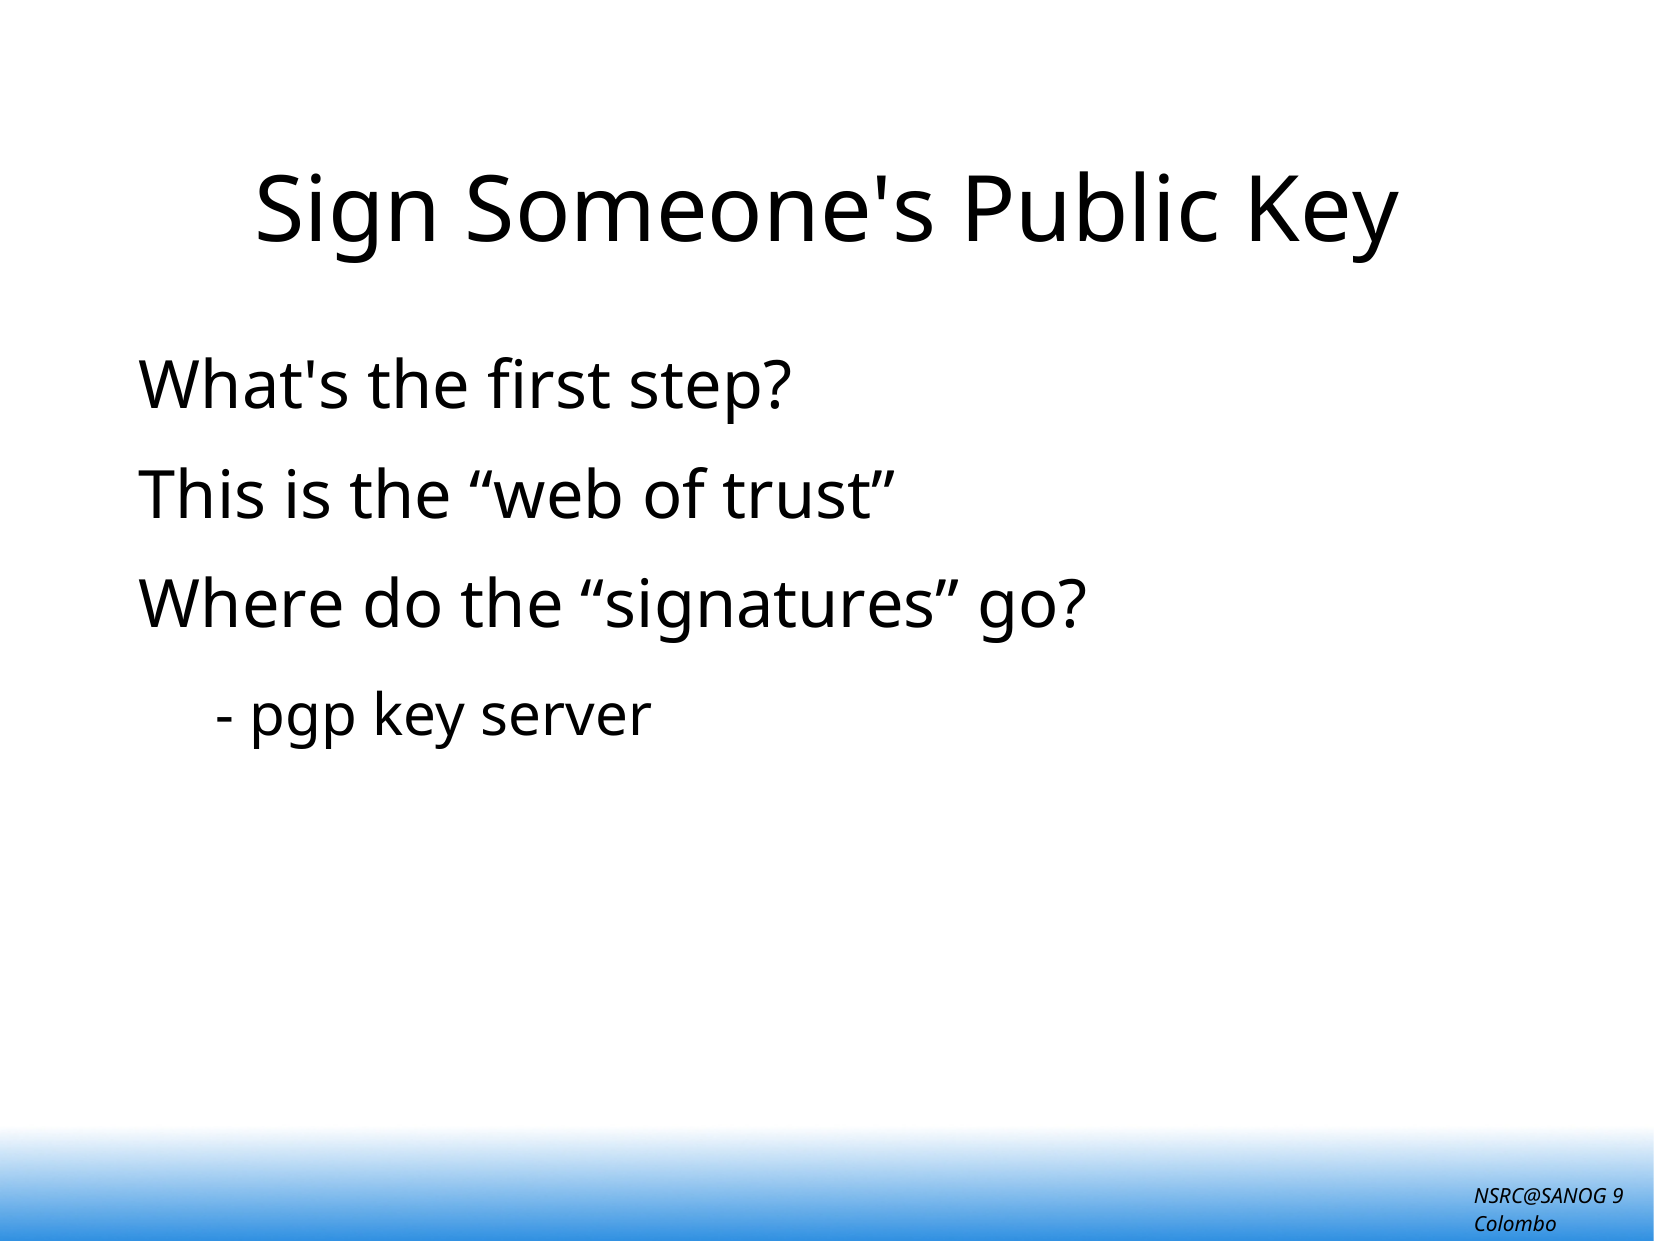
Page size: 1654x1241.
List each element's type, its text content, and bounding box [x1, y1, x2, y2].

list What's the first step? This is the “web of trust” Where do the “signatures” go? - pgp key server [121, 344, 1534, 1127]
title Sign Someone's Public Key [121, 102, 1534, 310]
picture [0, 1124, 1654, 1241]
